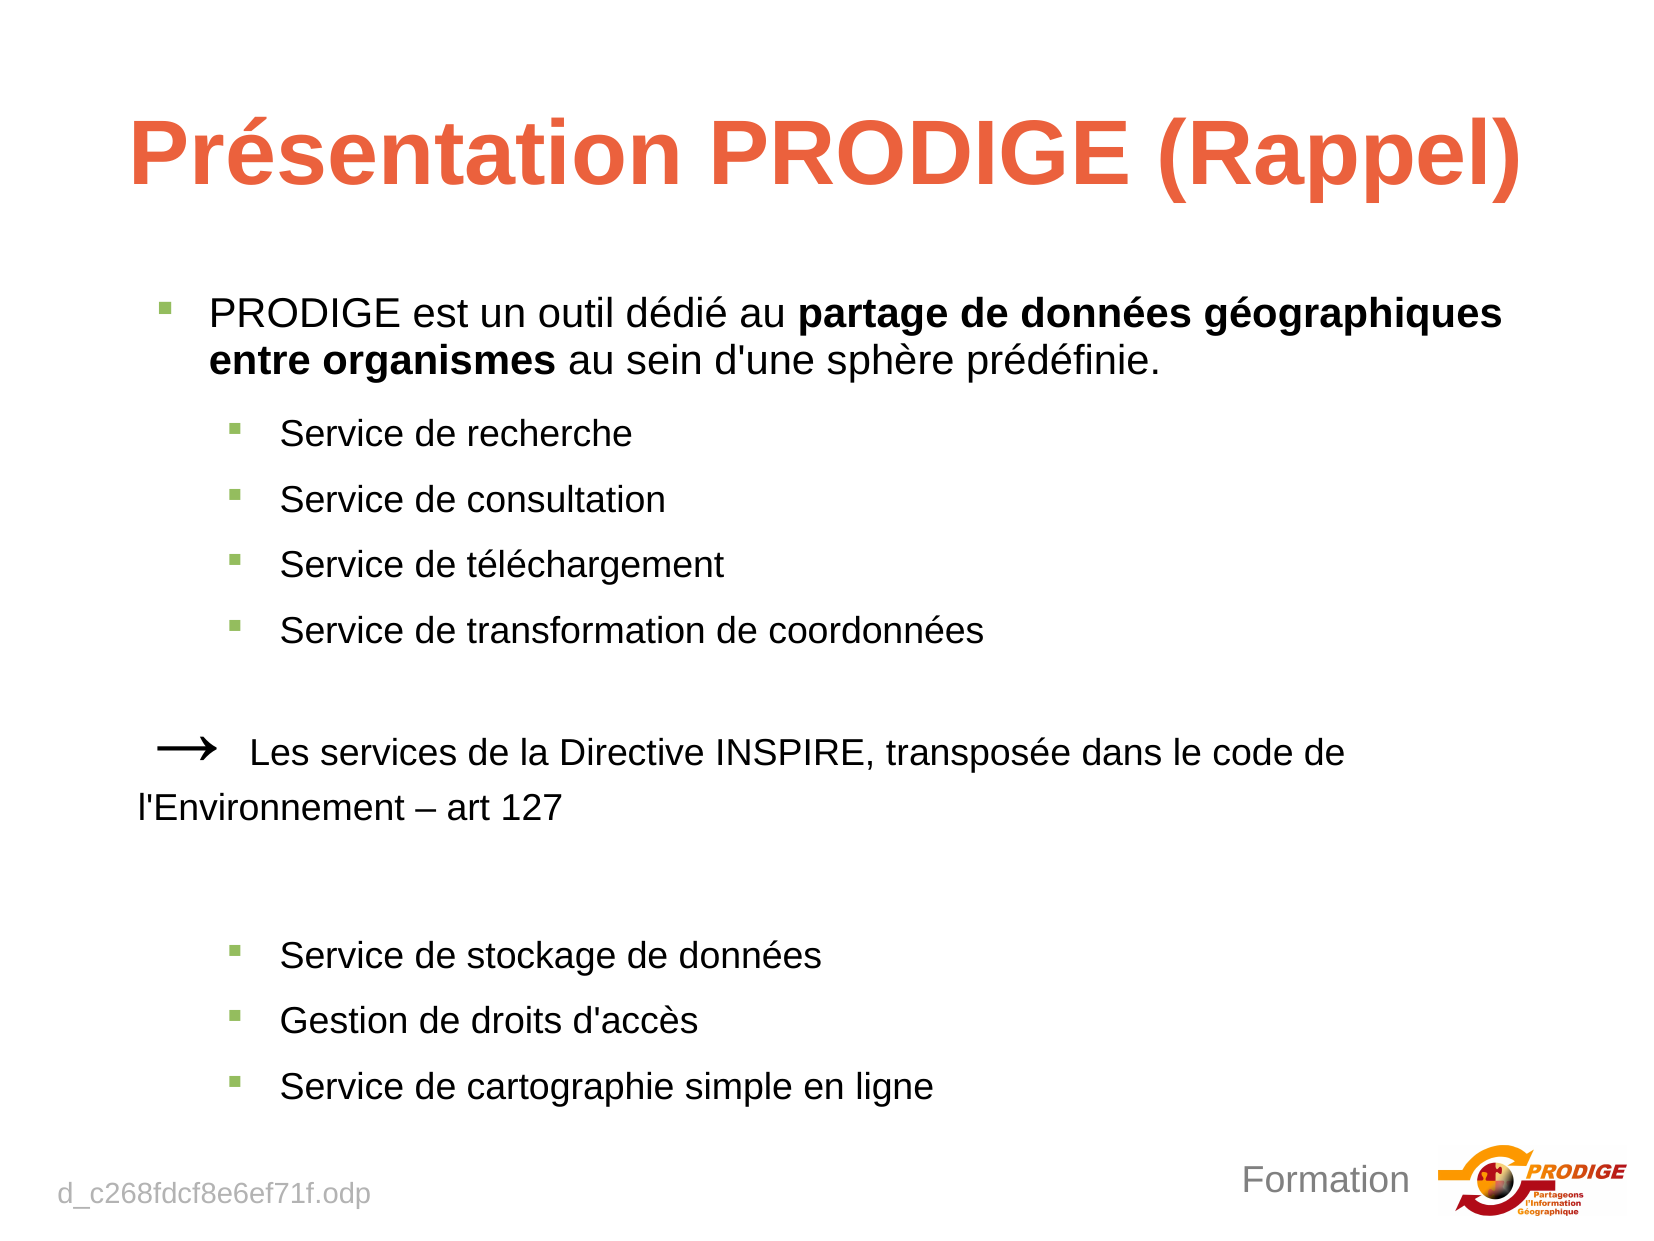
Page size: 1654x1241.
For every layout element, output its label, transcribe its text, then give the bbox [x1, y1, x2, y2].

picture [1438, 1145, 1627, 1216]
list PRODIGE est un outil dédié au partage de données géographiques entre organismes au sein d'une sphère prédéfinie. Service de recherche Service de consultation Service de téléchargement Service de transformation de coordonnées → Les services de la Directive INSPIRE, transposée dans le code de l'Environnement – art 127 Service de stockage de données Gestion de droits d'accès Service de cartographie simple en ligne [137, 290, 1562, 1158]
title Présentation PRODIGE (Rappel) [82, 49, 1571, 257]
